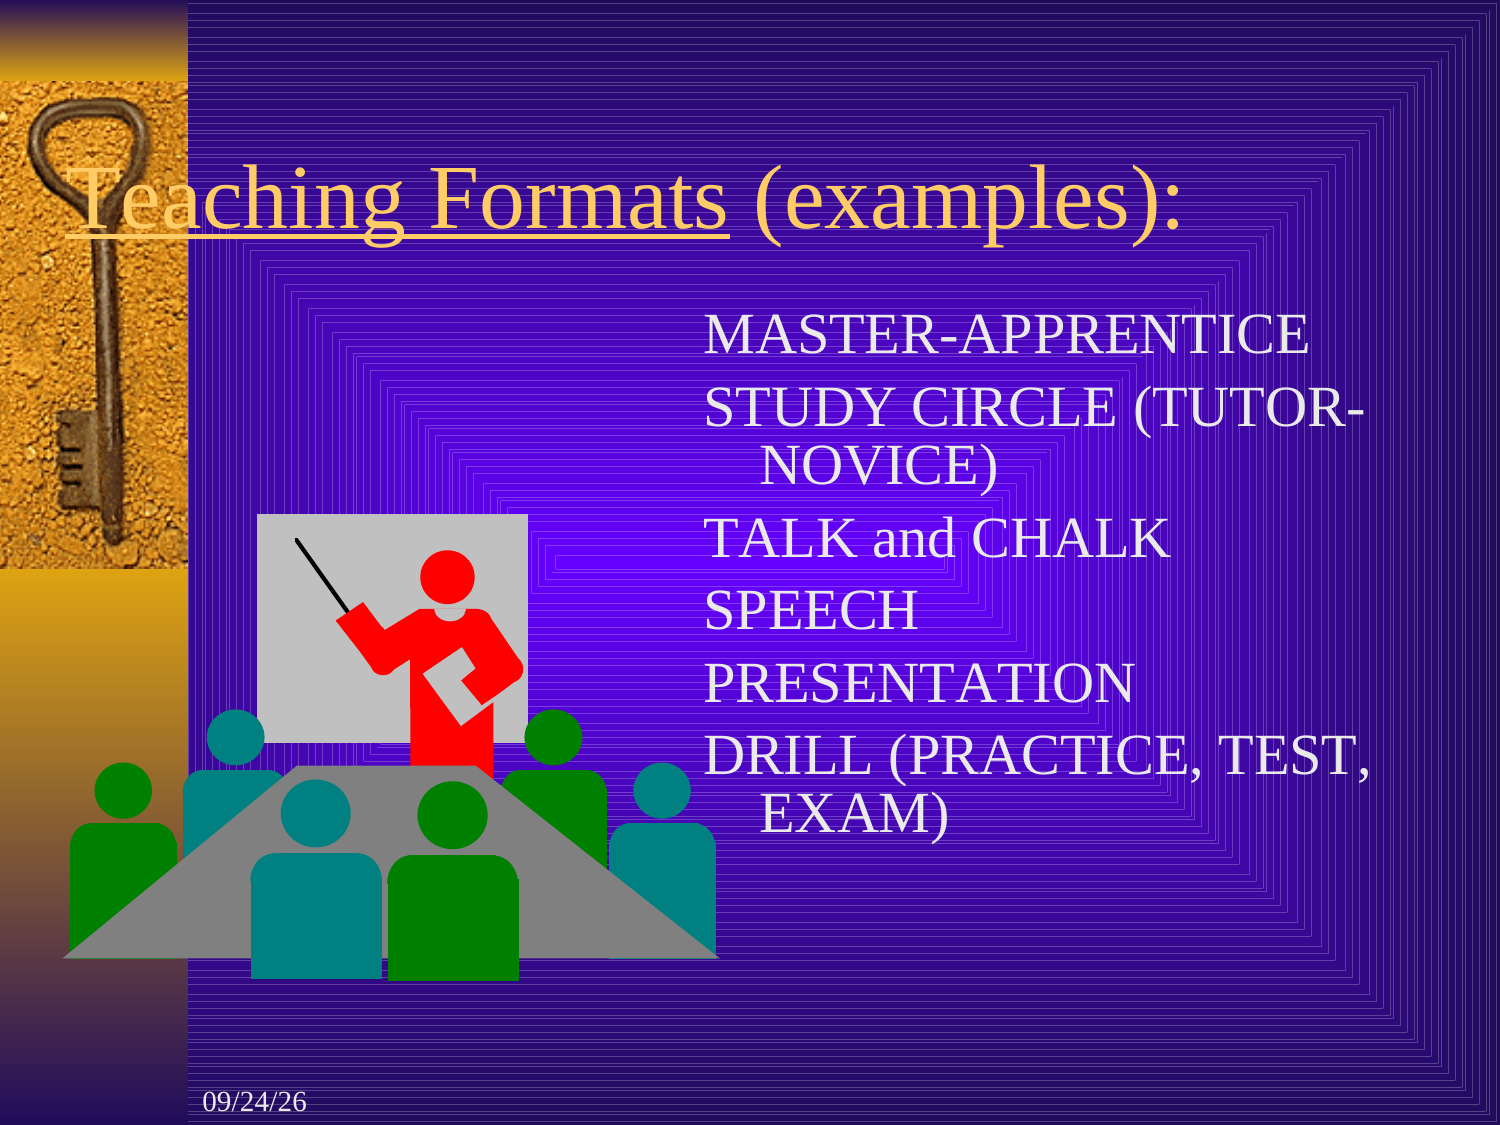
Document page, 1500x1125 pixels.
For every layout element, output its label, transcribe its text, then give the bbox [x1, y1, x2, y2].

picture [0, 81, 720, 982]
title Teaching Formats (examples): [49, 129, 1432, 256]
list MASTER-APPRENTICE STUDY CIRCLE (TUTOR-NOVICE) TALK and CHALK SPEECH PRESENTATION DRILL (PRACTICE, TEST, EXAM) [688, 299, 1500, 903]
